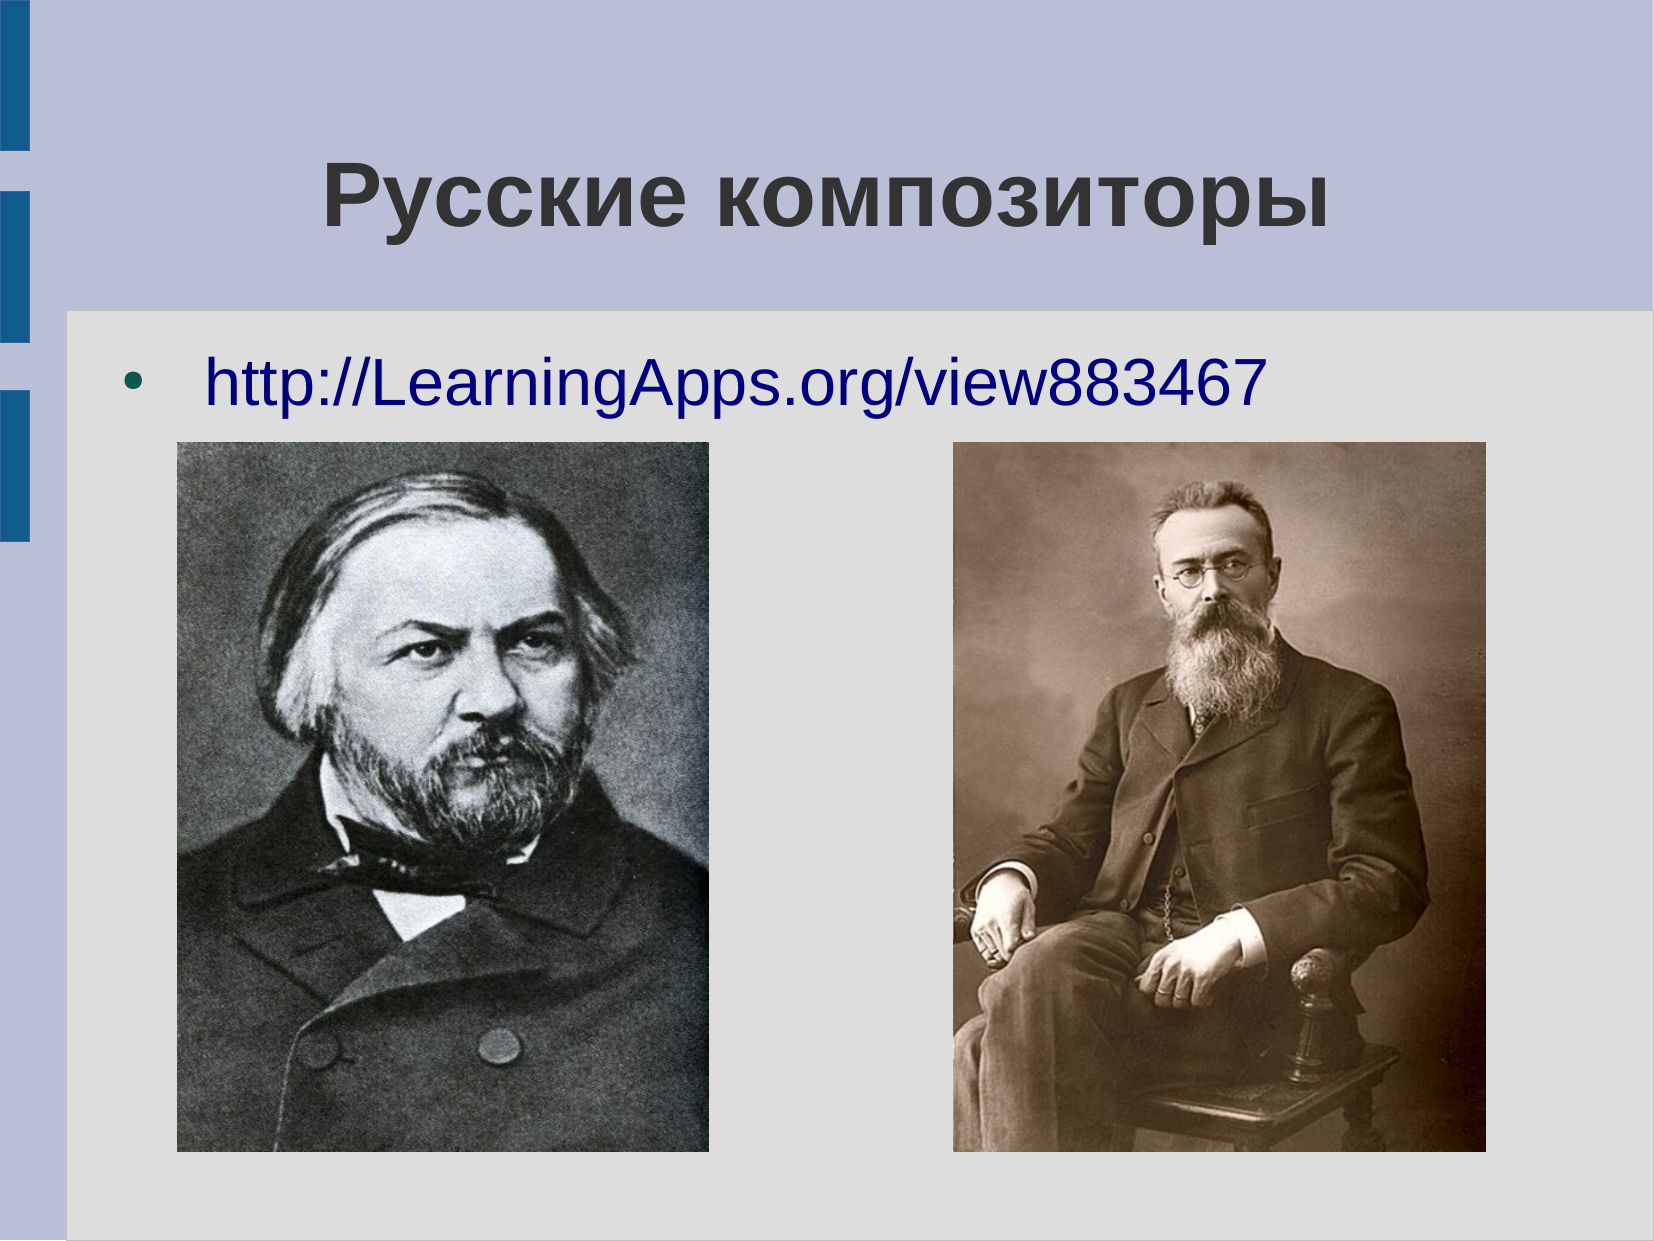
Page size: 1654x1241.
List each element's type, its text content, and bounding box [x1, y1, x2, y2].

list http://LearningApps.org/view883467 [121, 344, 1534, 1164]
picture [953, 442, 1486, 1152]
picture [177, 442, 709, 1152]
title Русские композиторы [121, 91, 1534, 299]
